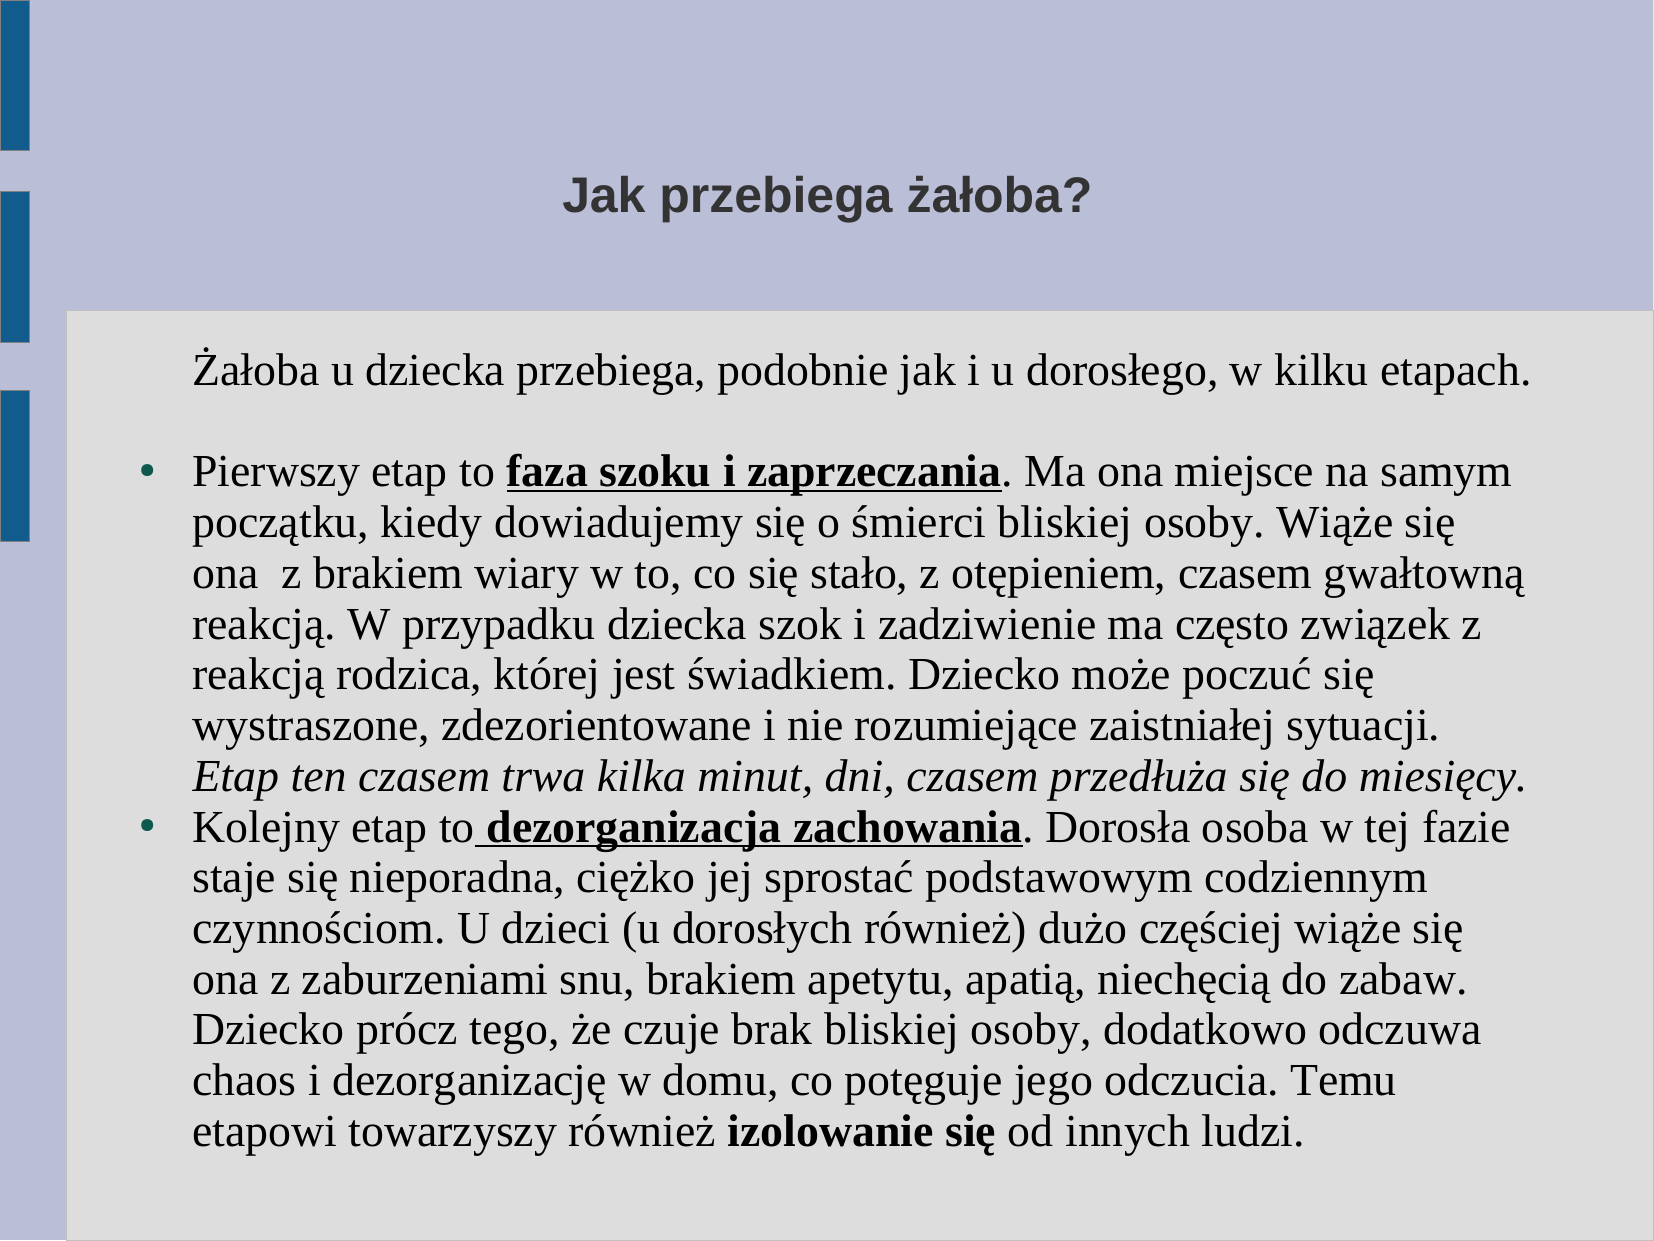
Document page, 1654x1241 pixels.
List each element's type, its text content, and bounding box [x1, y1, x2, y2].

list Żałoba u dziecka przebiega, podobnie jak i u dorosłego, w kilku etapach. Pierwszy etap to faza szoku i zaprzeczania. Ma ona miejsce na samym początku, kiedy dowiadujemy się o śmierci bliskiej osoby. Wiąże się ona z brakiem wiary w to, co się stało, z otępieniem, czasem gwałtowną reakcją. W przypadku dziecka szok i zadziwienie ma często związek z reakcją rodzica, której jest świadkiem. Dziecko może poczuć się wystraszone, zdezorientowane i nie rozumiejące zaistniałej sytuacji. Etap ten czasem trwa kilka minut, dni, czasem przedłuża się do miesięcy. Kolejny etap to dezorganizacja zachowania. Dorosła osoba w tej fazie staje się nieporadna, ciężko jej sprostać podstawowym codziennym czynnościom. U dzieci (u dorosłych również) dużo częściej wiąże się ona z zaburzeniami snu, brakiem apetytu, apatią, niechęcią do zabaw. Dziecko prócz tego, że czuje brak bliskiej osoby, dodatkowo odczuwa chaos i dezorganizację w domu, co potęguje jego odczucia. Temu etapowi towarzyszy również izolowanie się od innych ludzi. [121, 344, 1534, 1215]
title Jak przebiega żałoba? [121, 91, 1534, 299]
